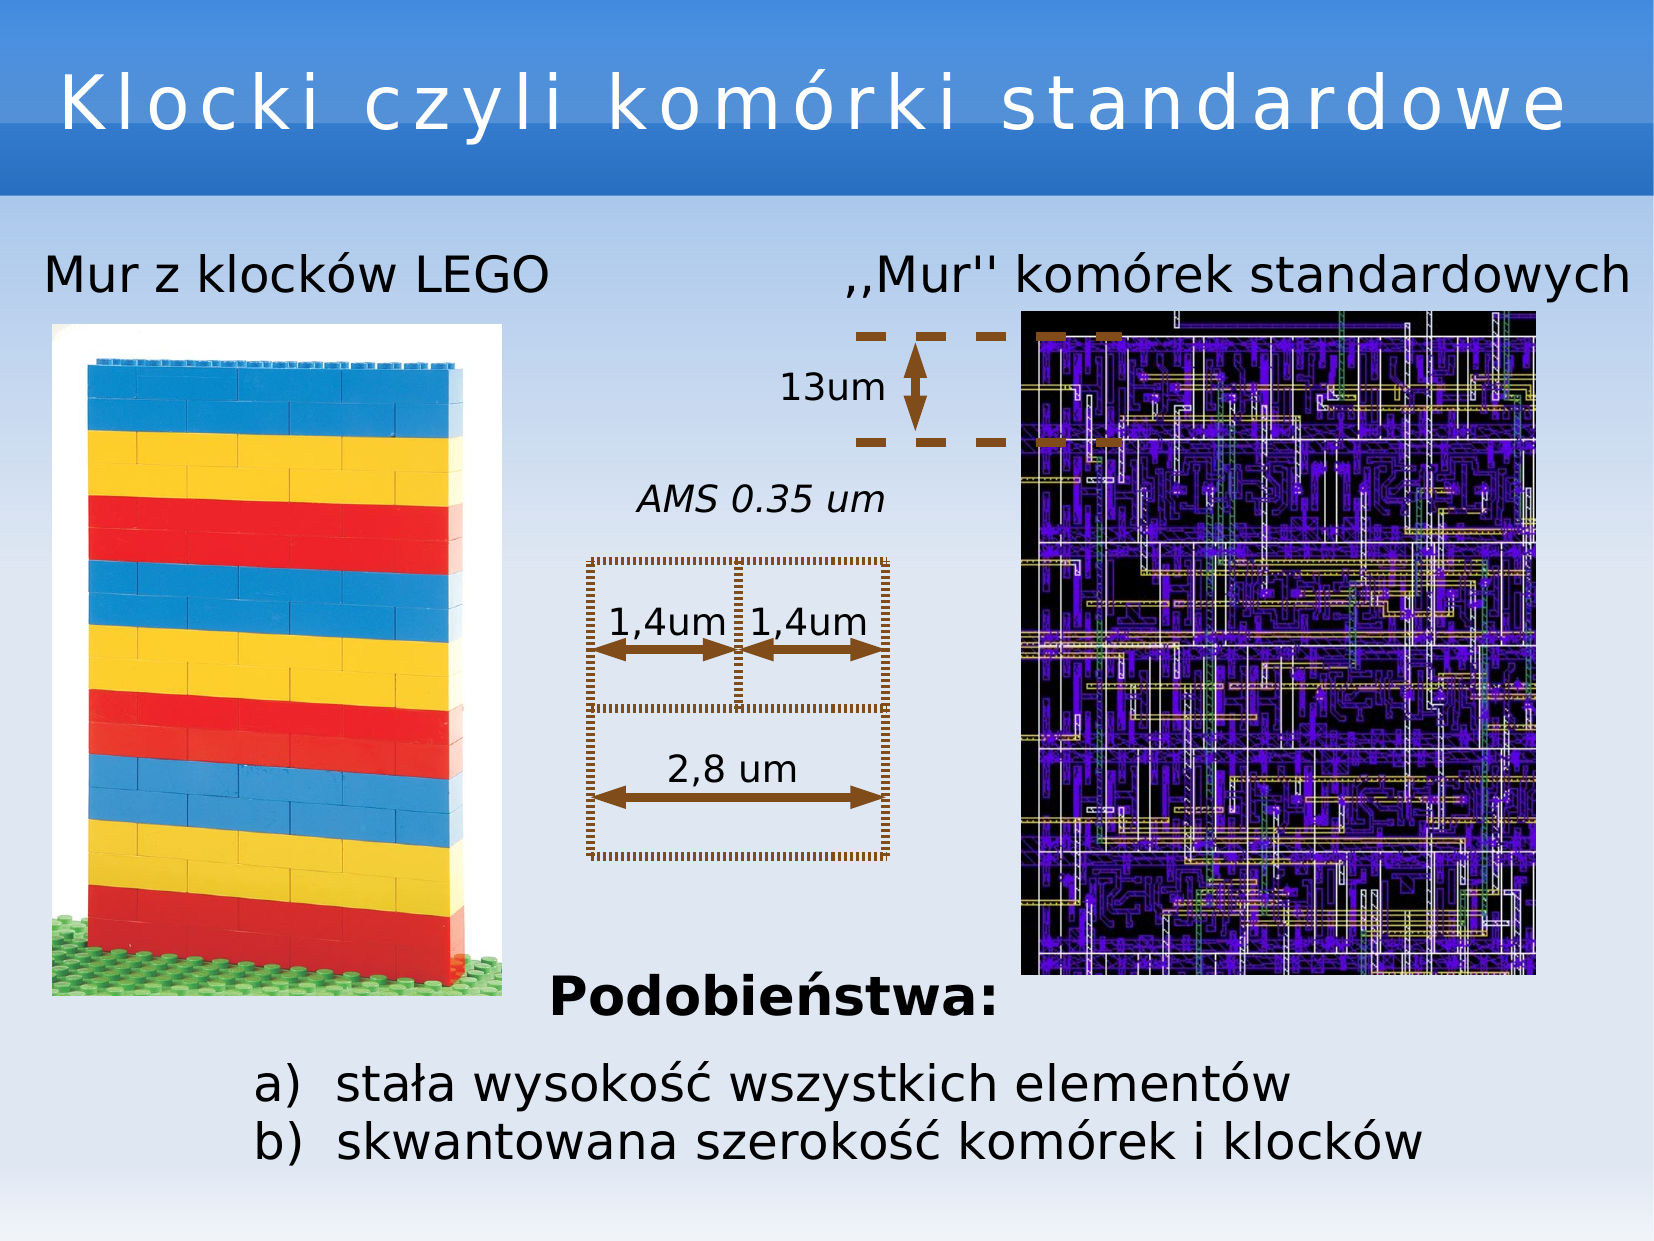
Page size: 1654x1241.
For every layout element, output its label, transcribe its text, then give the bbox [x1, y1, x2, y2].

text_box 1,4um [590, 590, 745, 654]
title Klocki czyli komórki standardowe [59, 29, 1595, 178]
text_box ,,Mur'' komórek standardowych [826, 236, 1651, 314]
text_box Mur z klocków LEGO [25, 236, 569, 314]
text_box Podobieństwa: [531, 955, 1034, 1039]
text_box a) stała wysokość wszystkich elementów b) skwantowana szerokość komórek i klocków [236, 1045, 1477, 1182]
text_box 1,4um [745, 590, 886, 654]
text_box 2,8 um [649, 738, 827, 802]
picture [0, 0, 1654, 1241]
text_box 13um [761, 356, 910, 420]
text_box AMS 0.35 um [620, 468, 945, 532]
